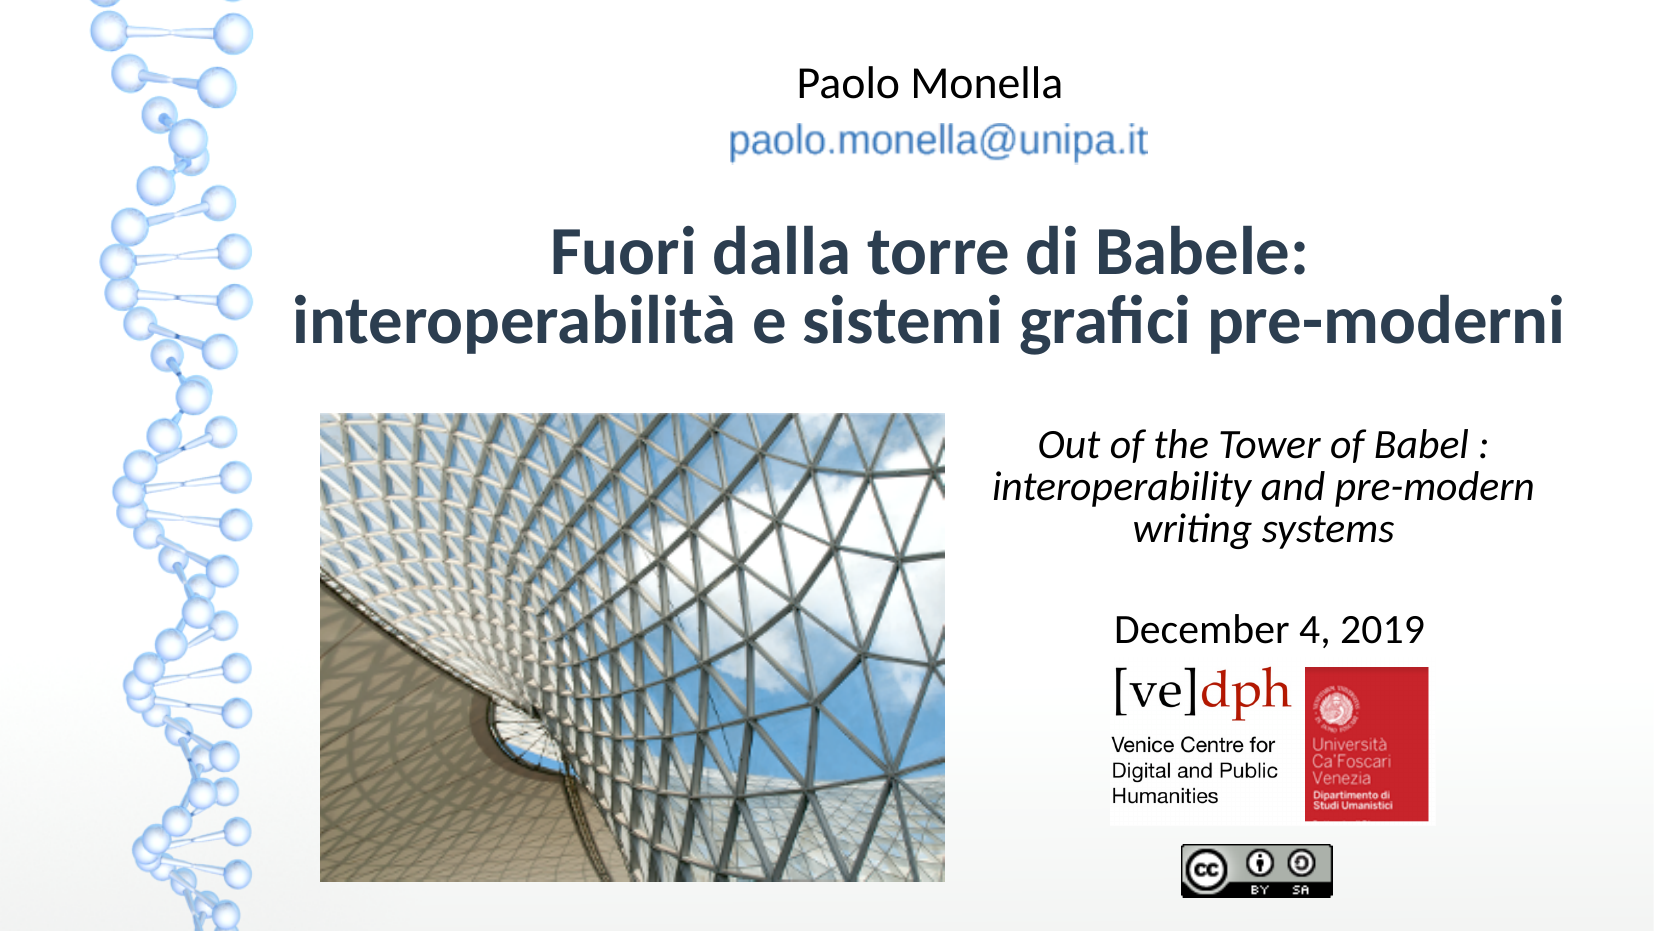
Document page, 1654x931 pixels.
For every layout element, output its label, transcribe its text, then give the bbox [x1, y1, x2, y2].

subtitle Paolo Monella Fuori dalla torre di Babele: interoperabilità e sistemi grafici pre-moderni [265, 11, 1595, 414]
text_box Out of the Tower of Babel : interoperability and pre-modern writing systems [974, 401, 1554, 579]
picture [0, 0, 1654, 931]
text_box December 4, 2019 [1098, 598, 1441, 668]
